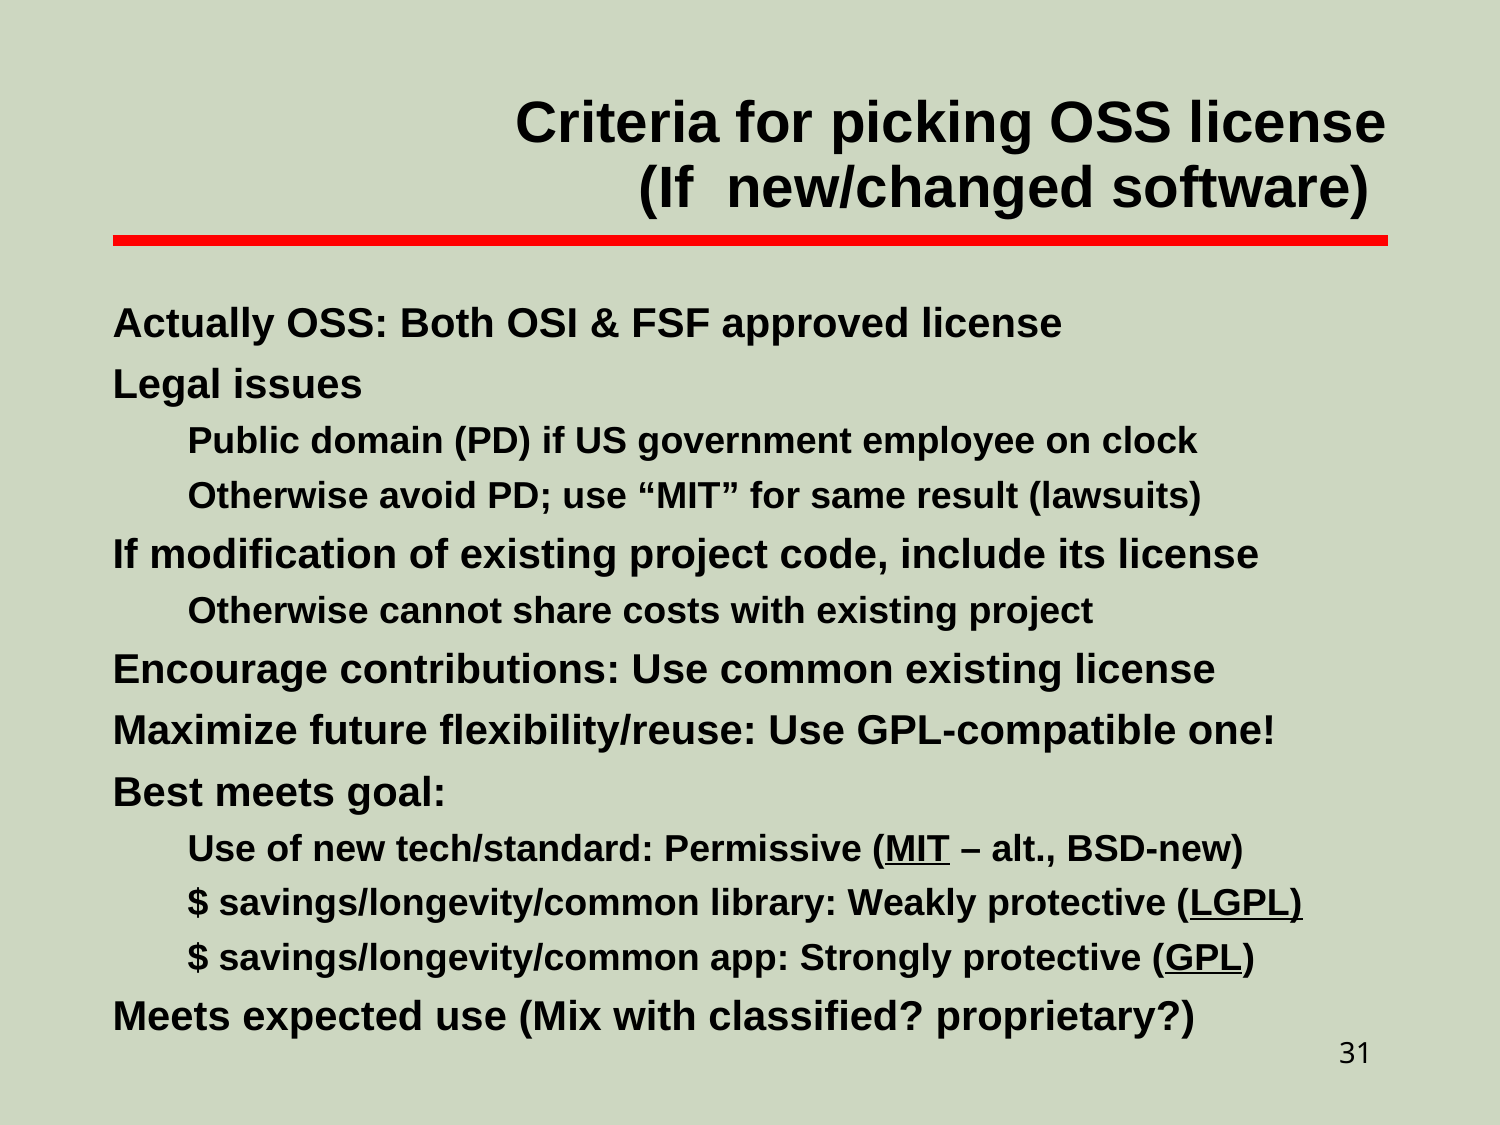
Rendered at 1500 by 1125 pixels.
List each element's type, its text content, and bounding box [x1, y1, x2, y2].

title Criteria for picking OSS license (If new/changed software) [337, 85, 1388, 224]
list Actually OSS: Both OSI & FSF approved license Legal issues Public domain (PD) if US government employee on clock Otherwise avoid PD; use “MIT” for same result (lawsuits) If modification of existing project code, include its license Otherwise cannot share costs with existing project Encourage contributions: Use common existing license Maximize future flexibility/reuse: Use GPL-compatible one! Best meets goal: Use of new tech/standard: Permissive (MIT – alt., BSD-new) $ savings/longevity/common library: Weakly protective (LGPL) $ savings/longevity/common app: Strongly protective (GPL) Meets expected use (Mix with classified? proprietary?) [112, 299, 1388, 1098]
